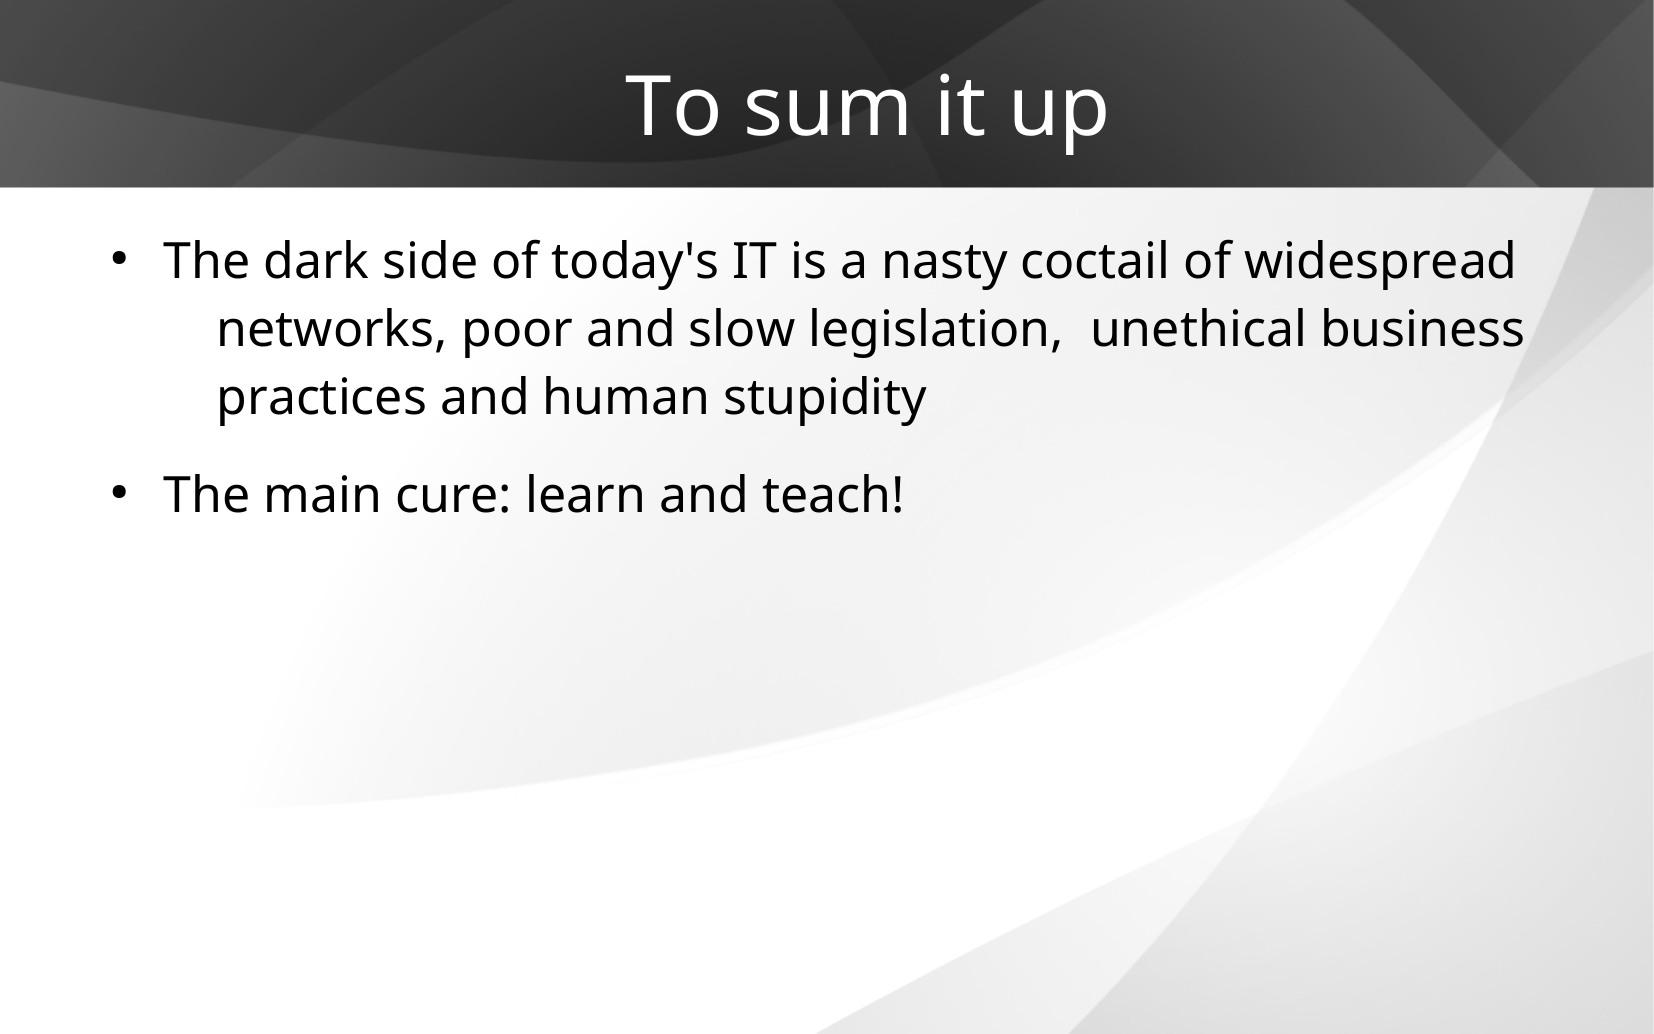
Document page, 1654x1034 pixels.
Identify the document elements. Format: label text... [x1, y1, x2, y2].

list The dark side of today's IT is a nasty coctail of widespread networks, poor and slow legislation, unethical business practices and human stupidity The main cure: learn and teach! [75, 225, 1613, 1013]
picture [0, 0, 1654, 1034]
title To sum it up [124, 0, 1613, 208]
